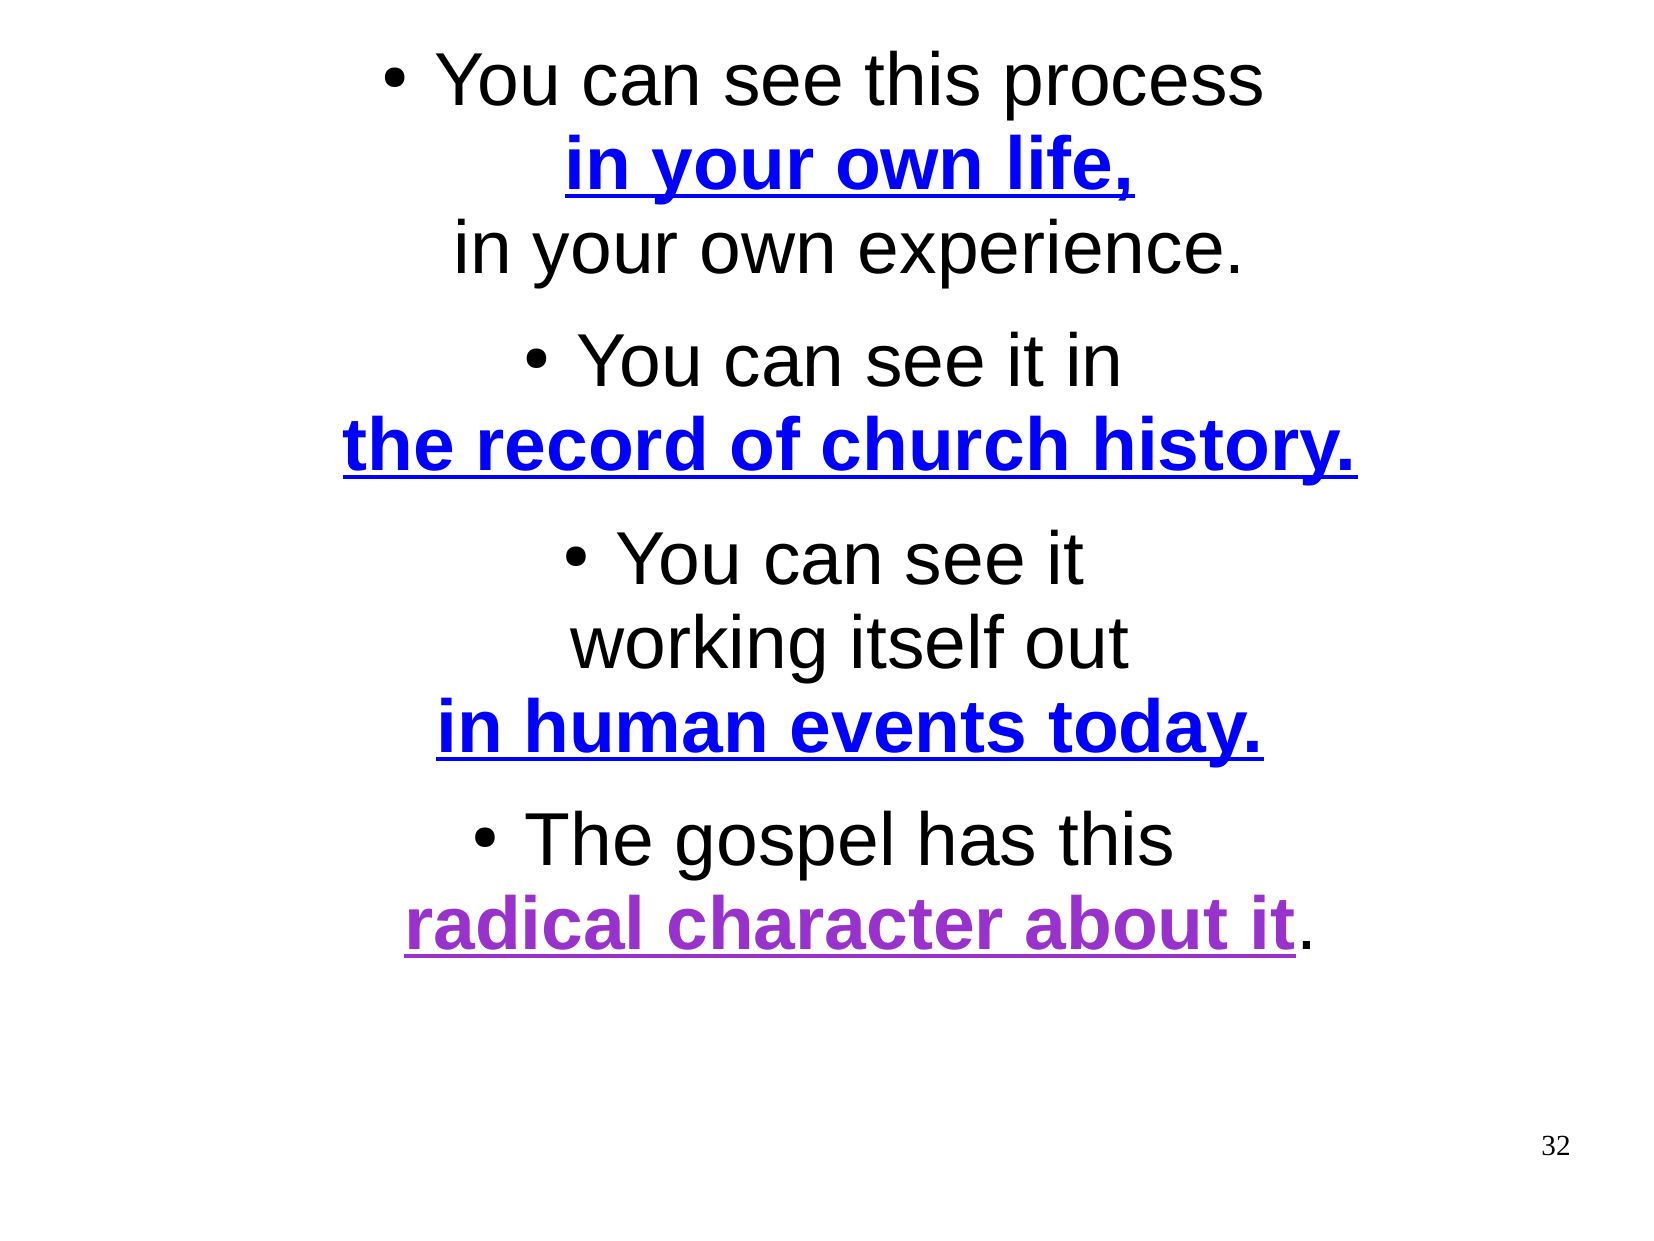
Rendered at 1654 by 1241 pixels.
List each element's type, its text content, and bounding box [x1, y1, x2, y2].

list You can see this process in your own life, in your own experience. You can see it in the record of church history. You can see it working itself out in human events today. The gospel has this radical character about it. [37, 37, 1613, 1238]
